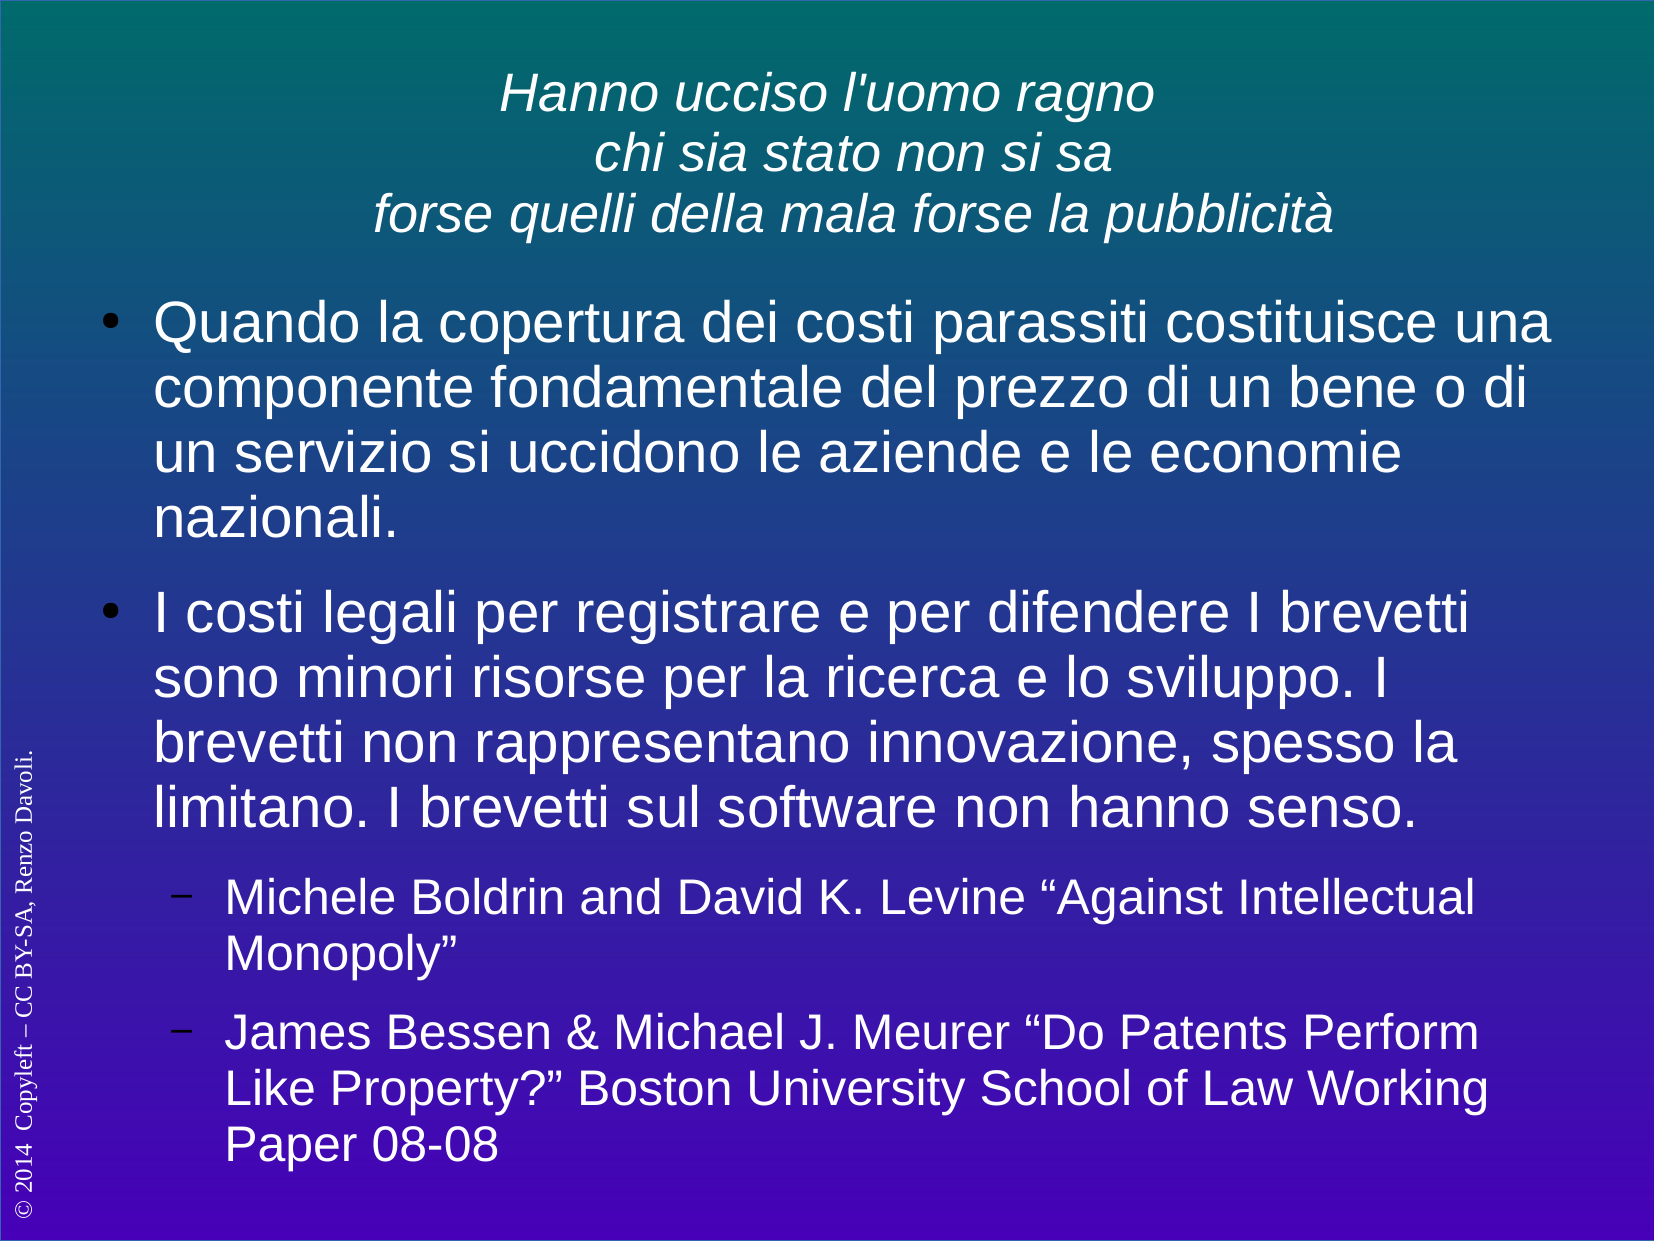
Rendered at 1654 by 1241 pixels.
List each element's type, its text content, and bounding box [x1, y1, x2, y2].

title Hanno ucciso l'uomo ragno chi sia stato non si sa forse quelli della mala forse la pubblicità [82, 56, 1571, 250]
list Quando la copertura dei costi parassiti costituisce una componente fondamentale del prezzo di un bene o di un servizio si uccidono le aziende e le economie nazionali. I costi legali per registrare e per difendere I brevetti sono minori risorse per la ricerca e lo sviluppo. I brevetti non rappresentano innovazione, spesso la limitano. I brevetti sul software non hanno senso. Michele Boldrin and David K. Levine “Against Intellectual Monopoly” James Bessen & Michael J. Meurer “Do Patents Perform Like Property?” Boston University School of Law Working Paper 08-08 [82, 290, 1571, 1172]
